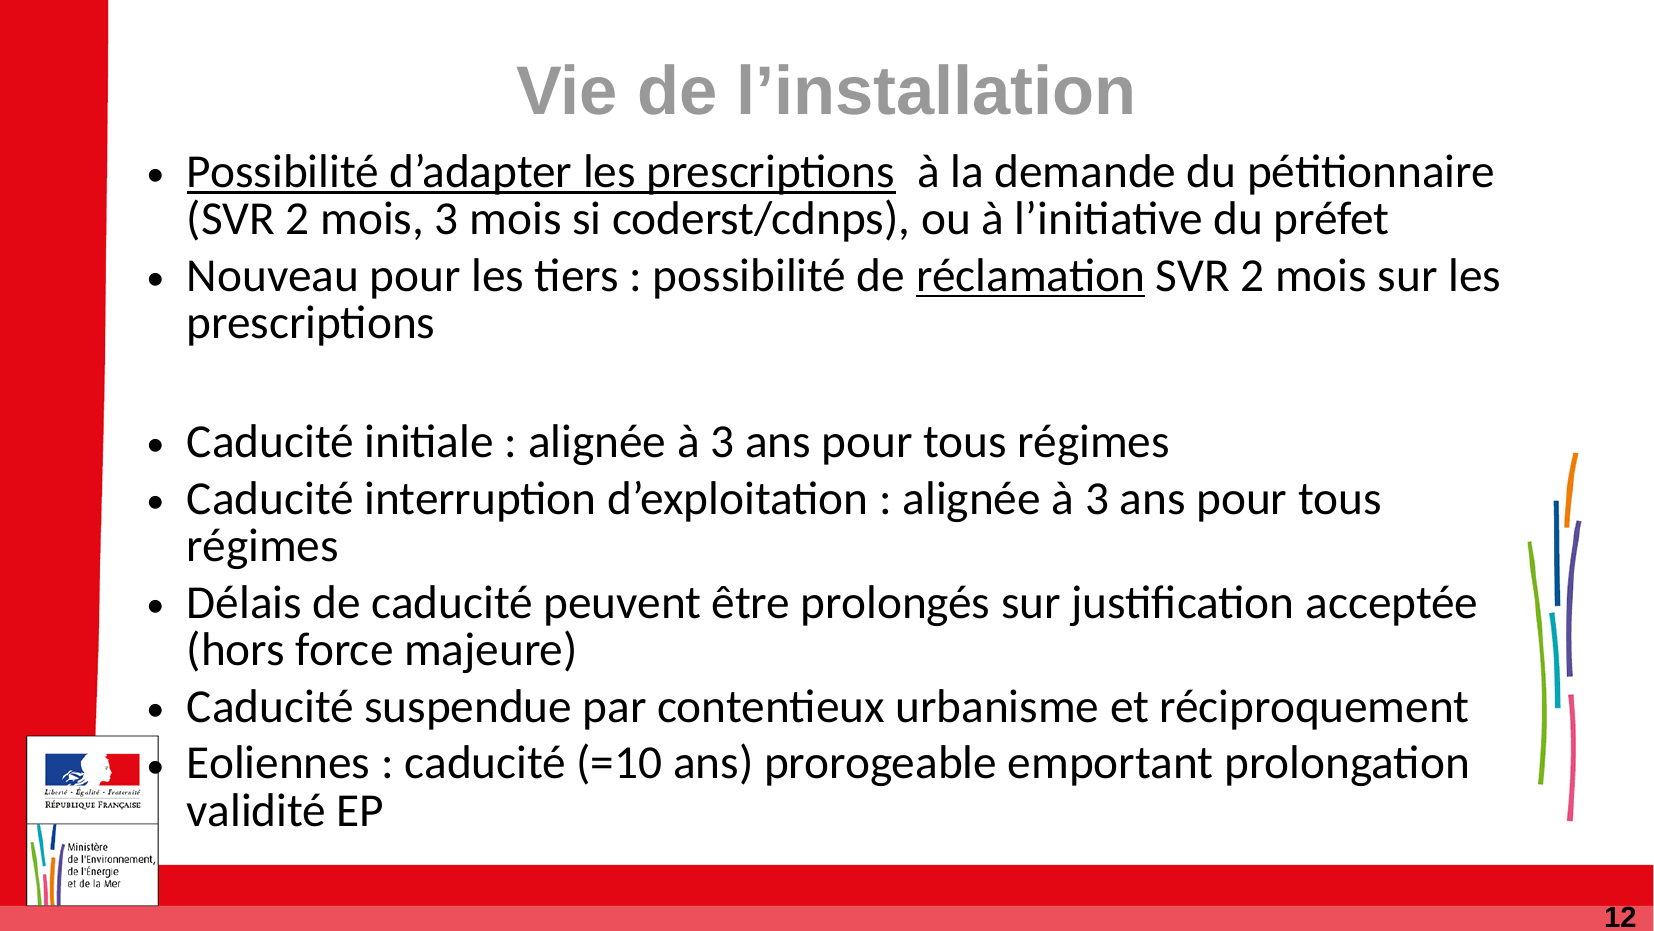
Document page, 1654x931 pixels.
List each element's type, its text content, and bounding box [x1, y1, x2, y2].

picture [0, 0, 1654, 931]
text_box Possibilité d’adapter les prescriptions à la demande du pétitionnaire (SVR 2 mois, 3 mois si coderst/cdnps), ou à l’initiative du préfet Nouveau pour les tiers : possibilité de réclamation SVR 2 mois sur les prescriptions Caducité initiale : alignée à 3 ans pour tous régimes Caducité interruption d’exploitation : alignée à 3 ans pour tous régimes Délais de caducité peuvent être prolongés sur justification acceptée (hors force majeure) Caducité suspendue par contentieux urbanisme et réciproquement Eoliennes : caducité (=10 ans) prorogeable emportant prolongation validité EP [131, 144, 1529, 887]
title Vie de l’installation [82, 13, 1571, 169]
